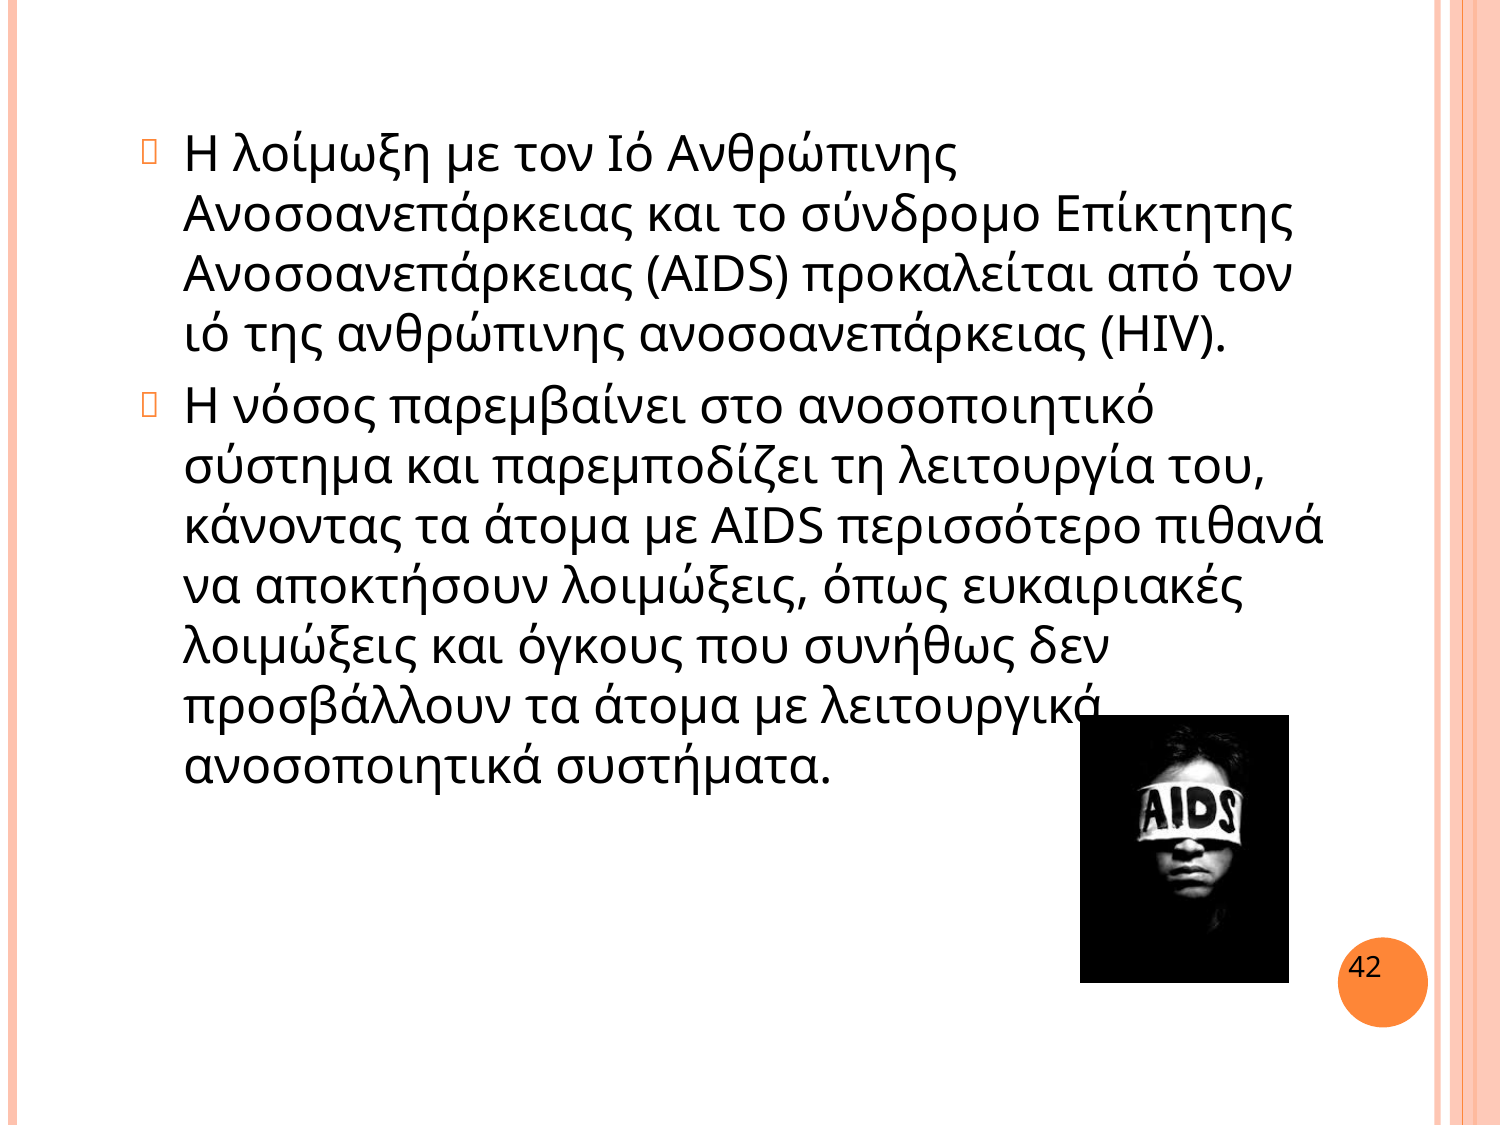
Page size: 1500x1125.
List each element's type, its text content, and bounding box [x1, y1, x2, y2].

slide_number <αριθμός> [1333, 940, 1434, 1027]
picture [1080, 715, 1289, 983]
list Η λοίμωξη με τον Ιό Ανθρώπινης Ανοσοανεπάρκειας και το σύνδρομο Επίκτητης Ανοσοανεπάρκειας (AIDS) προκαλείται από τον ιό της ανθρώπινης ανοσοανεπάρκειας (HIV). Η νόσος παρεμβαίνει στο ανοσοποιητικό σύστημα και παρεμποδίζει τη λειτουργία του, κάνοντας τα άτομα με AIDS περισσότερο πιθανά να αποκτήσουν λοιμώξεις, όπως ευκαιριακές λοιμώξεις και όγκους που συνήθως δεν προσβάλλουν τα άτομα με λειτουργικά ανοσοποιητικά συστήματα. [123, 113, 1349, 914]
